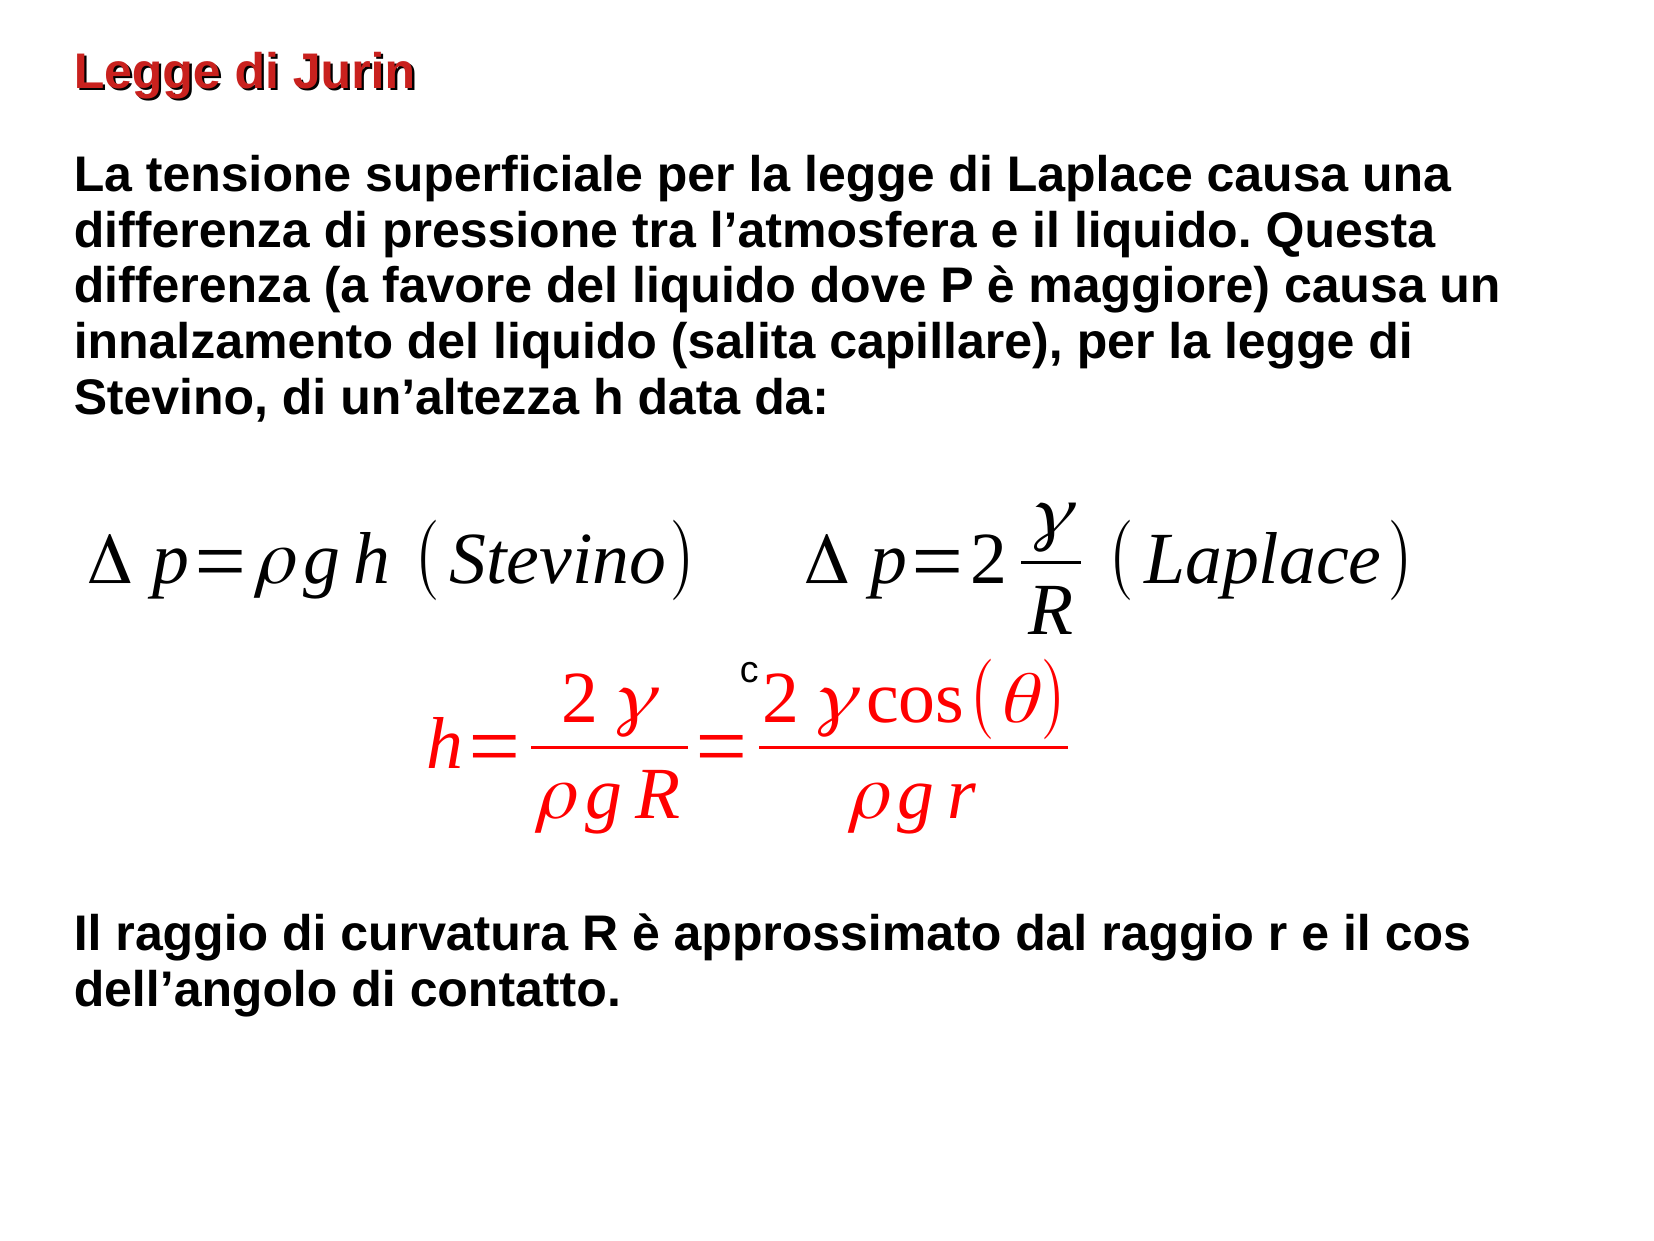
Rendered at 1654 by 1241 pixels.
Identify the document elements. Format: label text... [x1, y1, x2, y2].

text_box Il raggio di curvatura R è approssimato dal raggio r e il cos dell’angolo di contatto. [59, 897, 1512, 1024]
text_box Legge di Jurin [59, 35, 1489, 107]
text_box La tensione superficiale per la legge di Laplace causa una differenza di pressione tra l’atmosfera e il liquido. Questa differenza (a favore del liquido dove P è maggiore) causa un innalzamento del liquido (salita capillare), per la legge di Stevino, di un’altezza h data da: [59, 138, 1571, 517]
chart [67, 499, 1431, 839]
